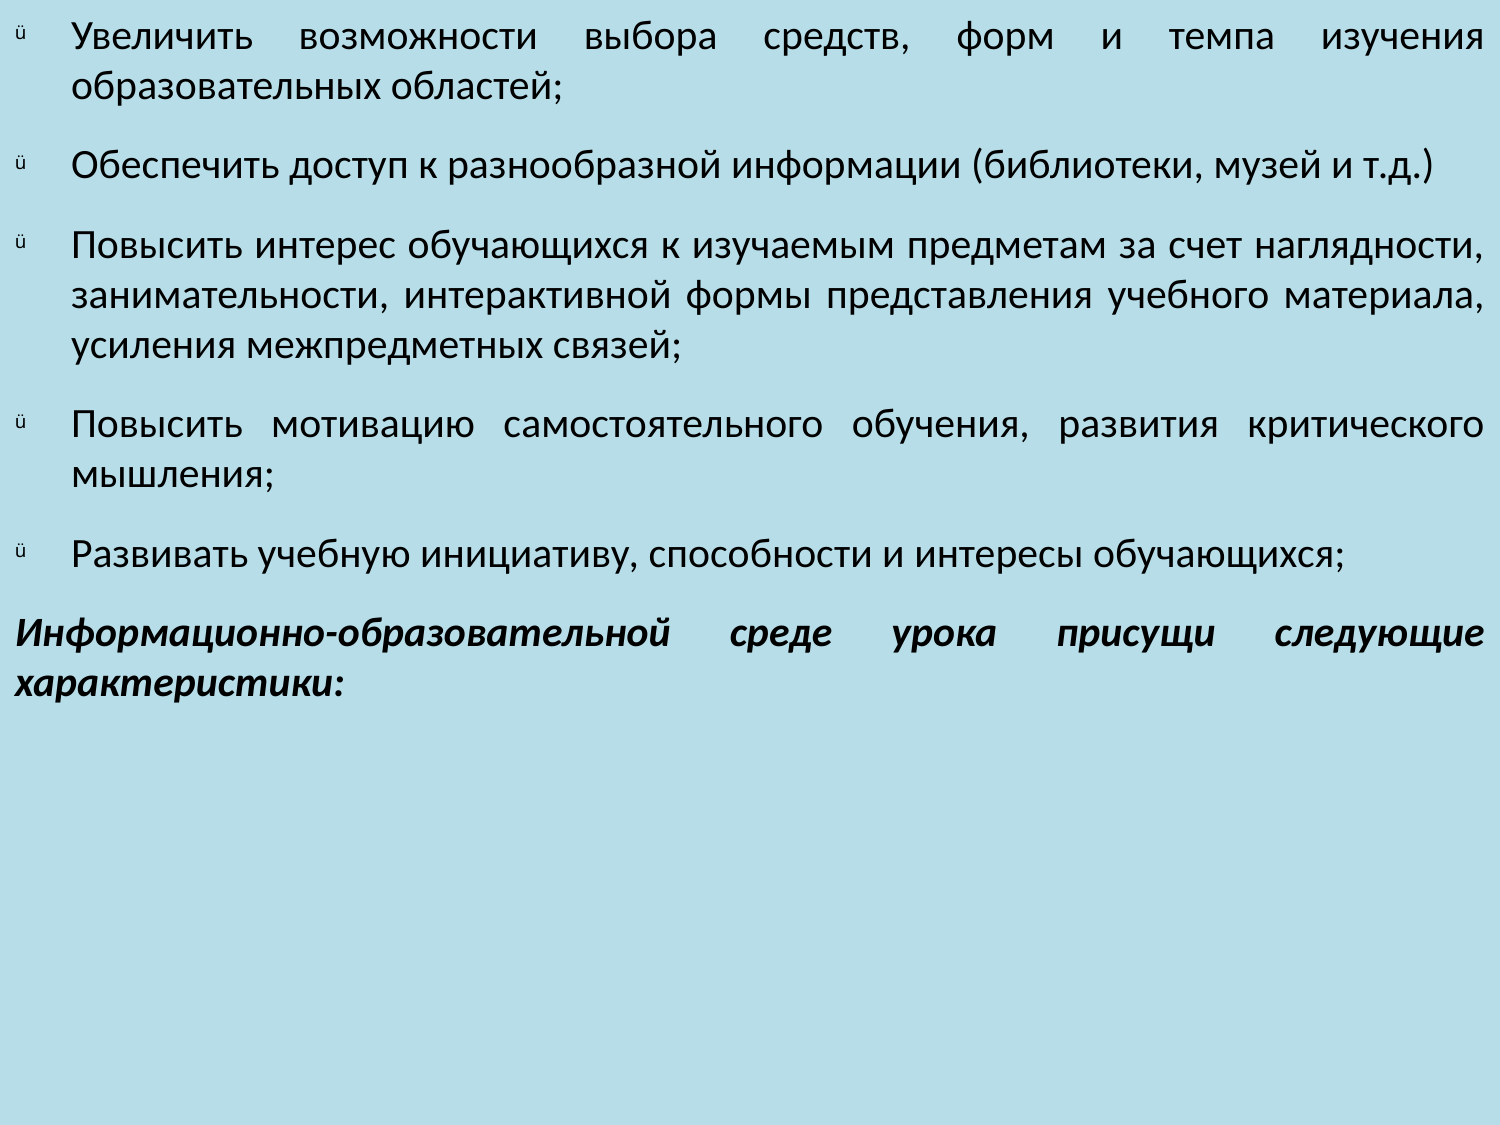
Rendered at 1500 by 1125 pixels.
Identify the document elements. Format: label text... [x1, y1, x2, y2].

list Увеличить возможности выбора средств, форм и темпа изучения образовательных областей; Обеспечить доступ к разнообразной информации (библиотеки, музей и т.д.) Повысить интерес обучающихся к изучаемым предметам за счет наглядности, занимательности, интерактивной формы представления учебного материала, усиления межпредметных связей; Повысить мотивацию самостоятельного обучения, развития критического мышления; Развивать учебную инициативу, способности и интересы обучающихся; Информационно-образовательной среде урока присущи следующие характеристики: [0, 0, 1500, 1125]
